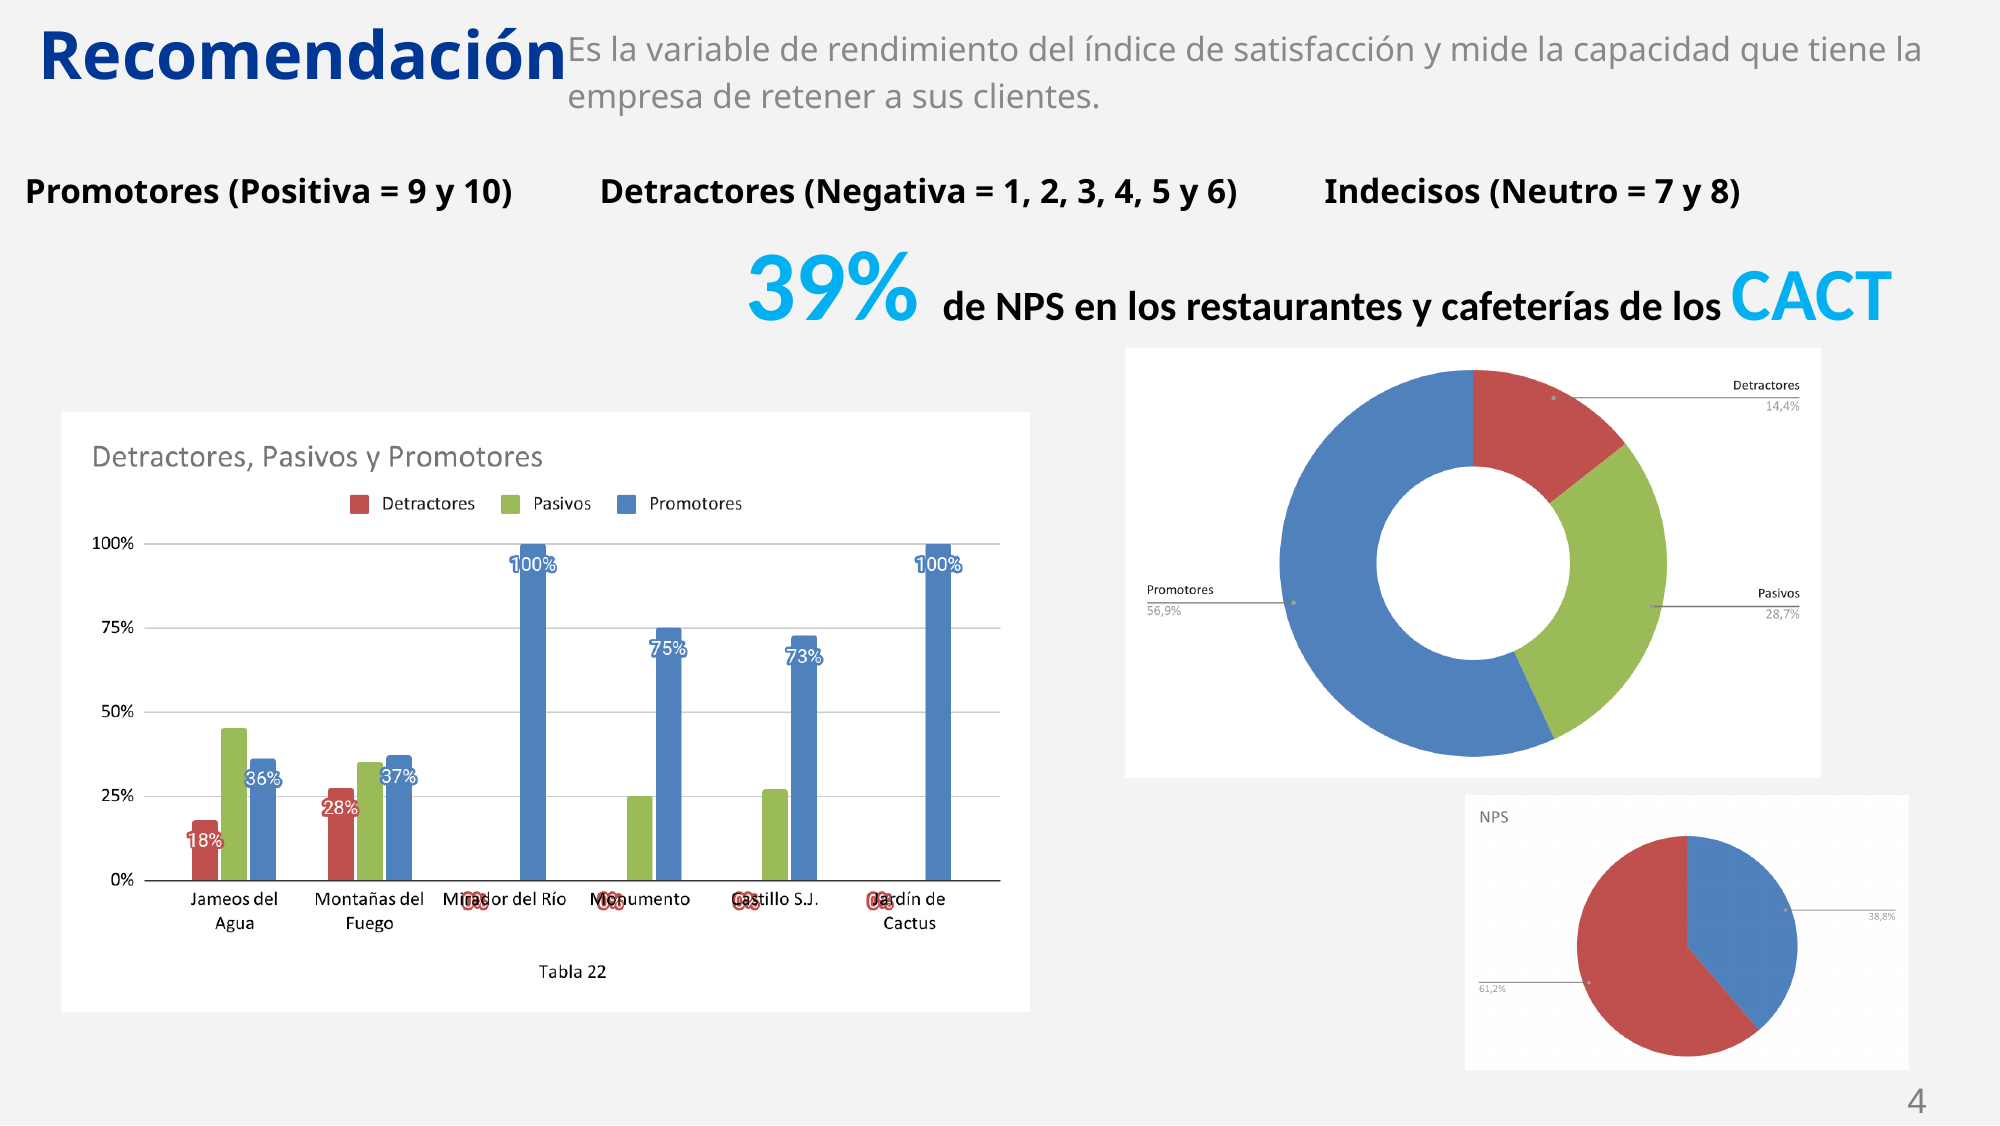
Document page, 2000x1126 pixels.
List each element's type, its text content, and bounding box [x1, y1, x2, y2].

text_box Recomendación [38, 0, 1110, 106]
picture [61, 412, 1030, 1012]
picture [1125, 348, 1821, 778]
picture [1465, 795, 1909, 1070]
text_box Promotores (Positiva = 9 y 10) Detractores (Negativa = 1, 2, 3, 4, 5 y 6) Indecisos (Neutro = 7 y 8) [24, 137, 1834, 243]
slide_number 1 [1478, 1069, 1945, 1126]
text_box Es la variable de rendimiento del índice de satisfacción y mide la capacidad que tiene la empresa de retener a sus clientes. [539, 2, 2000, 229]
text_box 39% de NPS en los restaurantes y cafeterías de los CACT [588, 229, 1909, 350]
